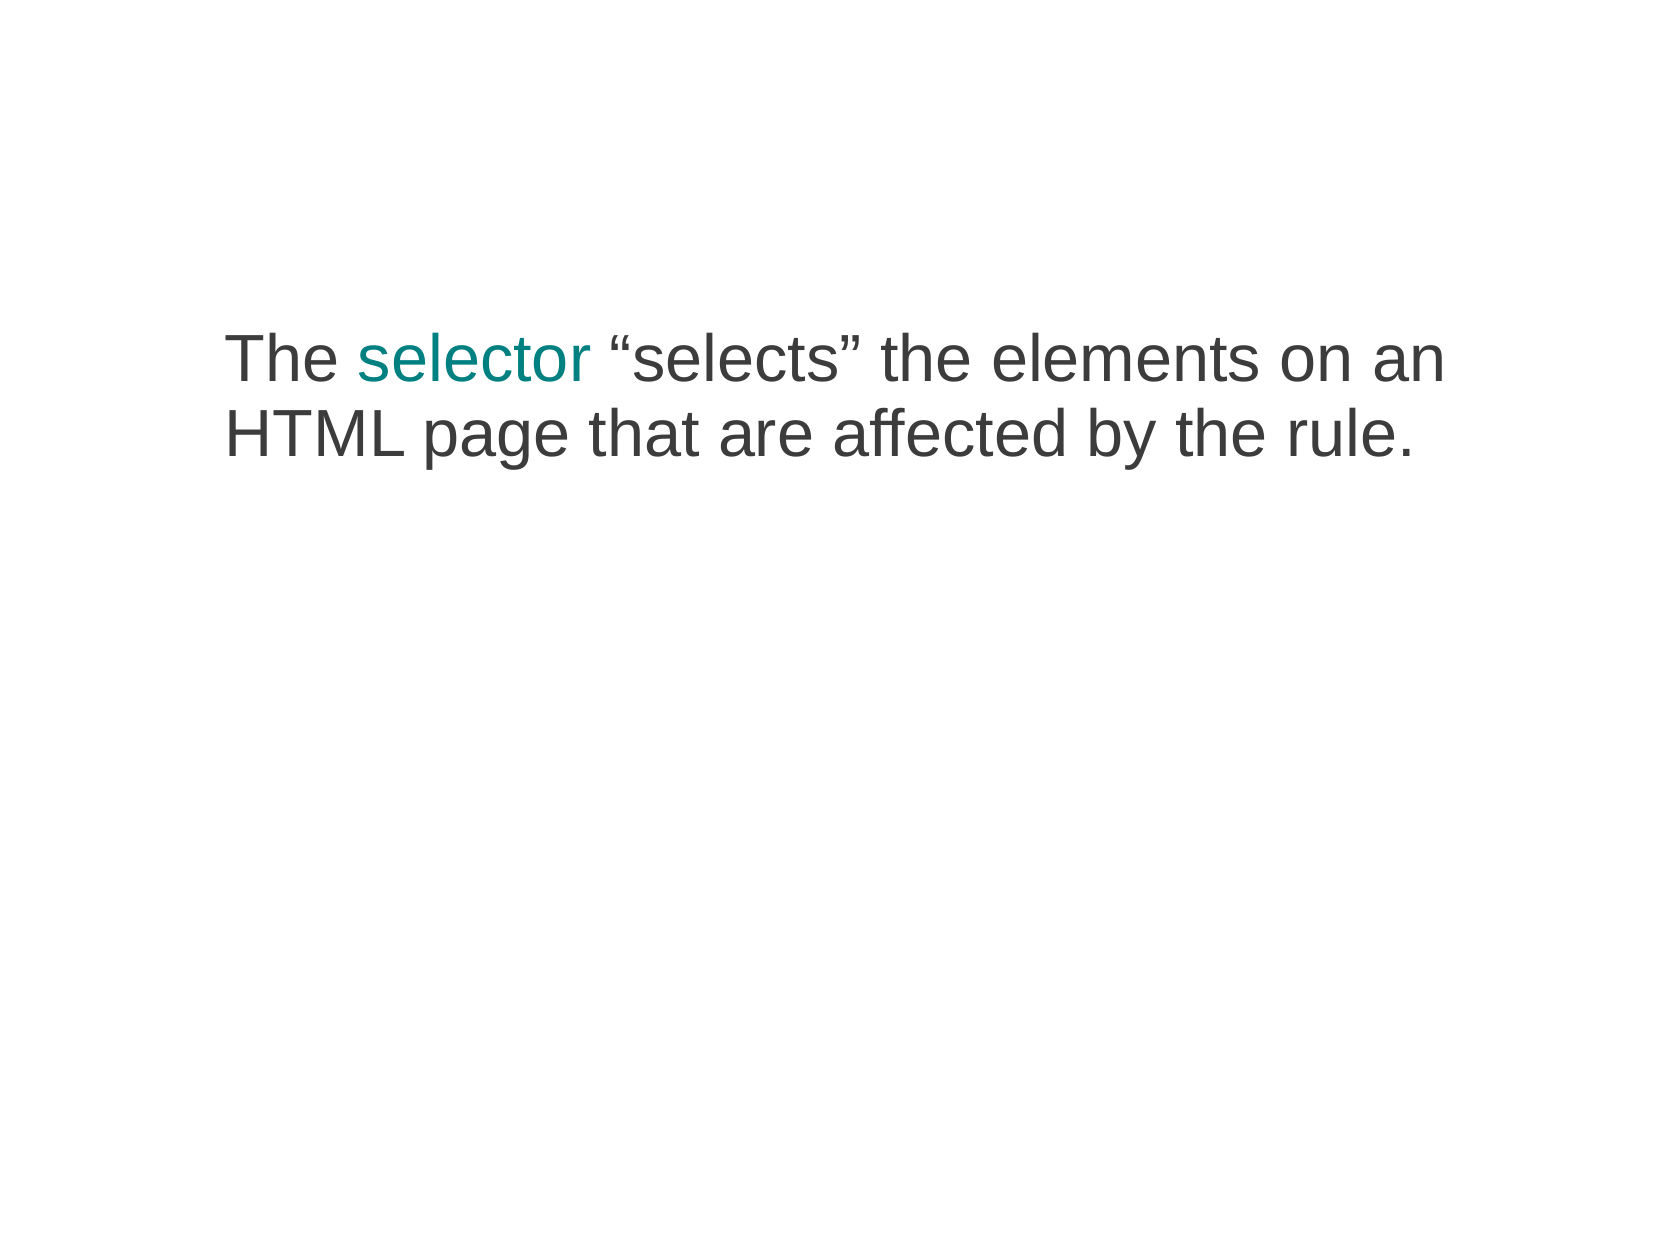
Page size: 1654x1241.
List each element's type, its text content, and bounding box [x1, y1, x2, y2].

text_box The selector “selects” the elements on an HTML page that are affected by the rule. [210, 313, 1471, 859]
